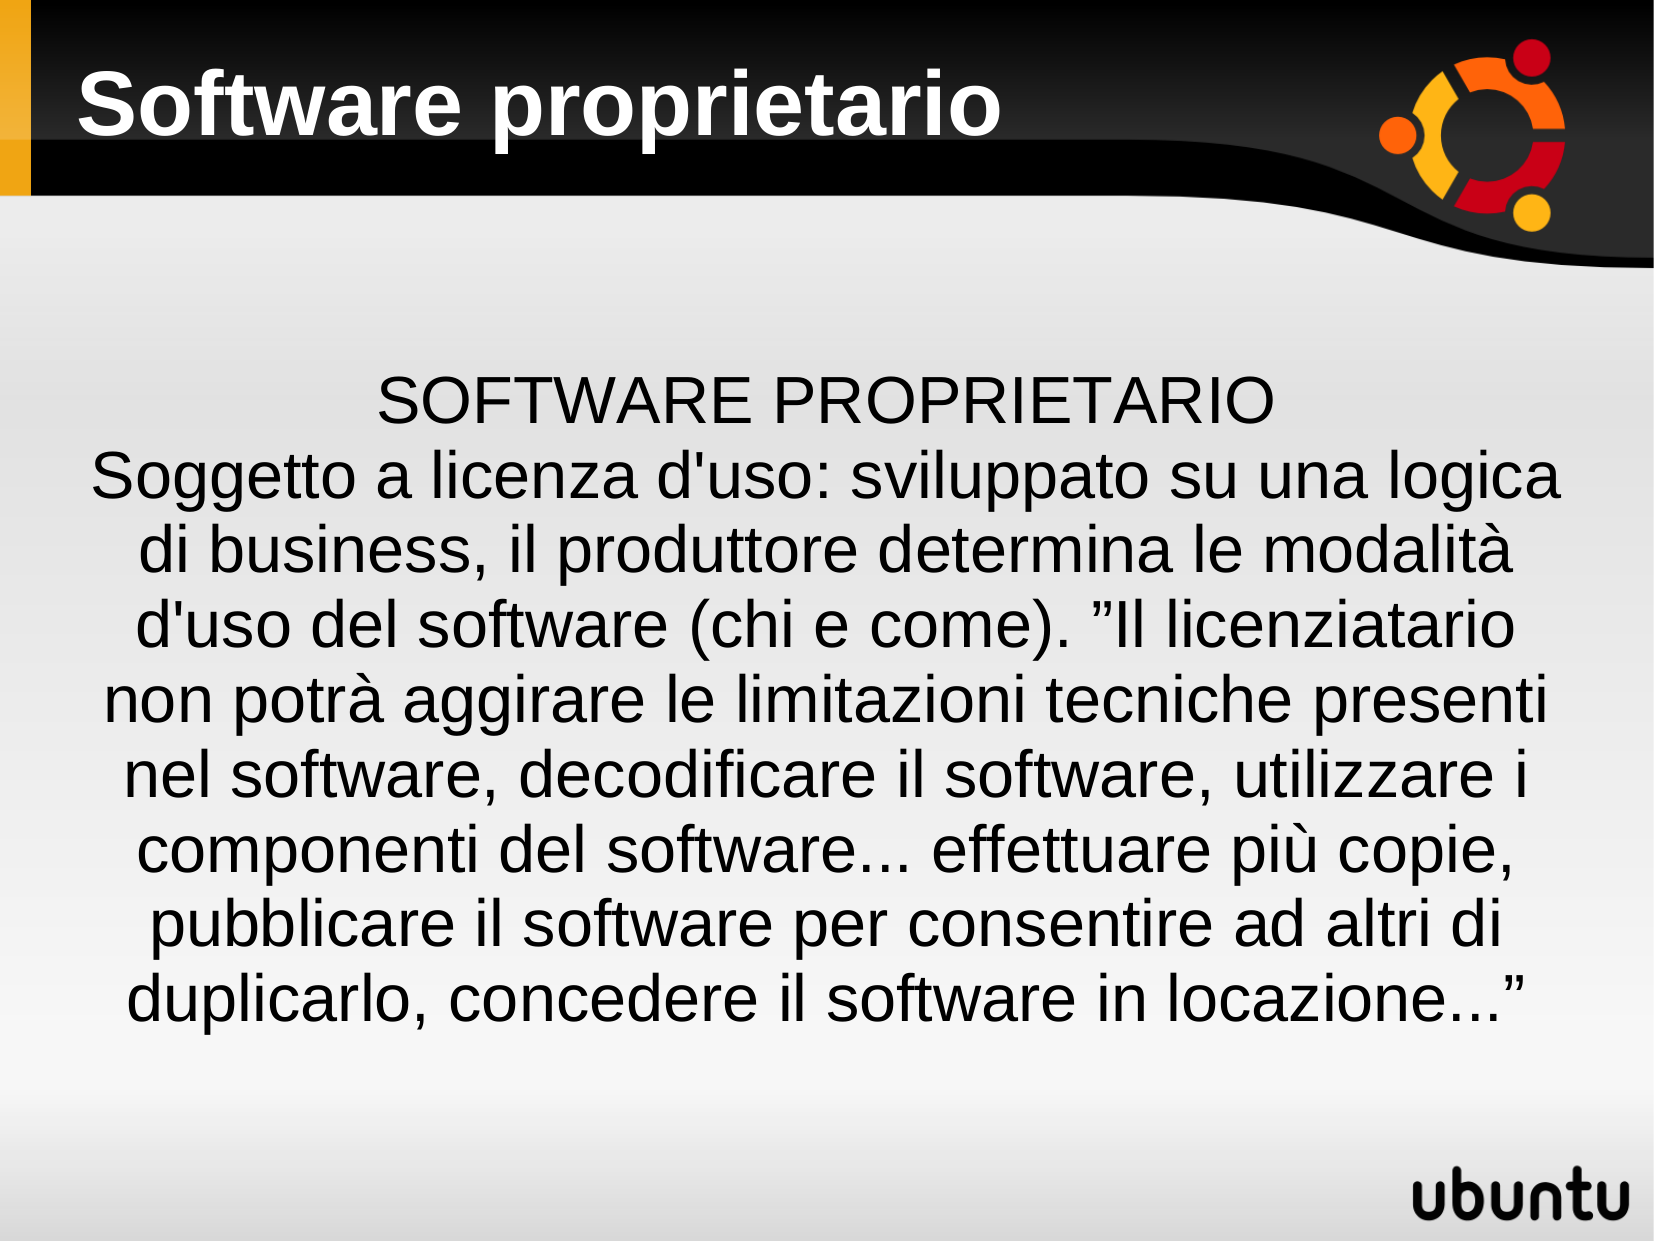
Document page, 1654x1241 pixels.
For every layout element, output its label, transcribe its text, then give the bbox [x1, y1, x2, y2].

title Software proprietario [76, 7, 1565, 200]
subtitle SOFTWARE PROPRIETARIO Soggetto a licenza d'uso: sviluppato su una logica di business, il produttore determina le modalità d'uso del software (chi e come). ”Il licenziatario non potrà aggirare le limitazioni tecniche presenti nel software, decodificare il software, utilizzare i componenti del software... effettuare più copie, pubblicare il software per consentire ad altri di duplicarlo, concedere il software in locazione...” [82, 297, 1571, 1102]
picture [0, 0, 1654, 1241]
